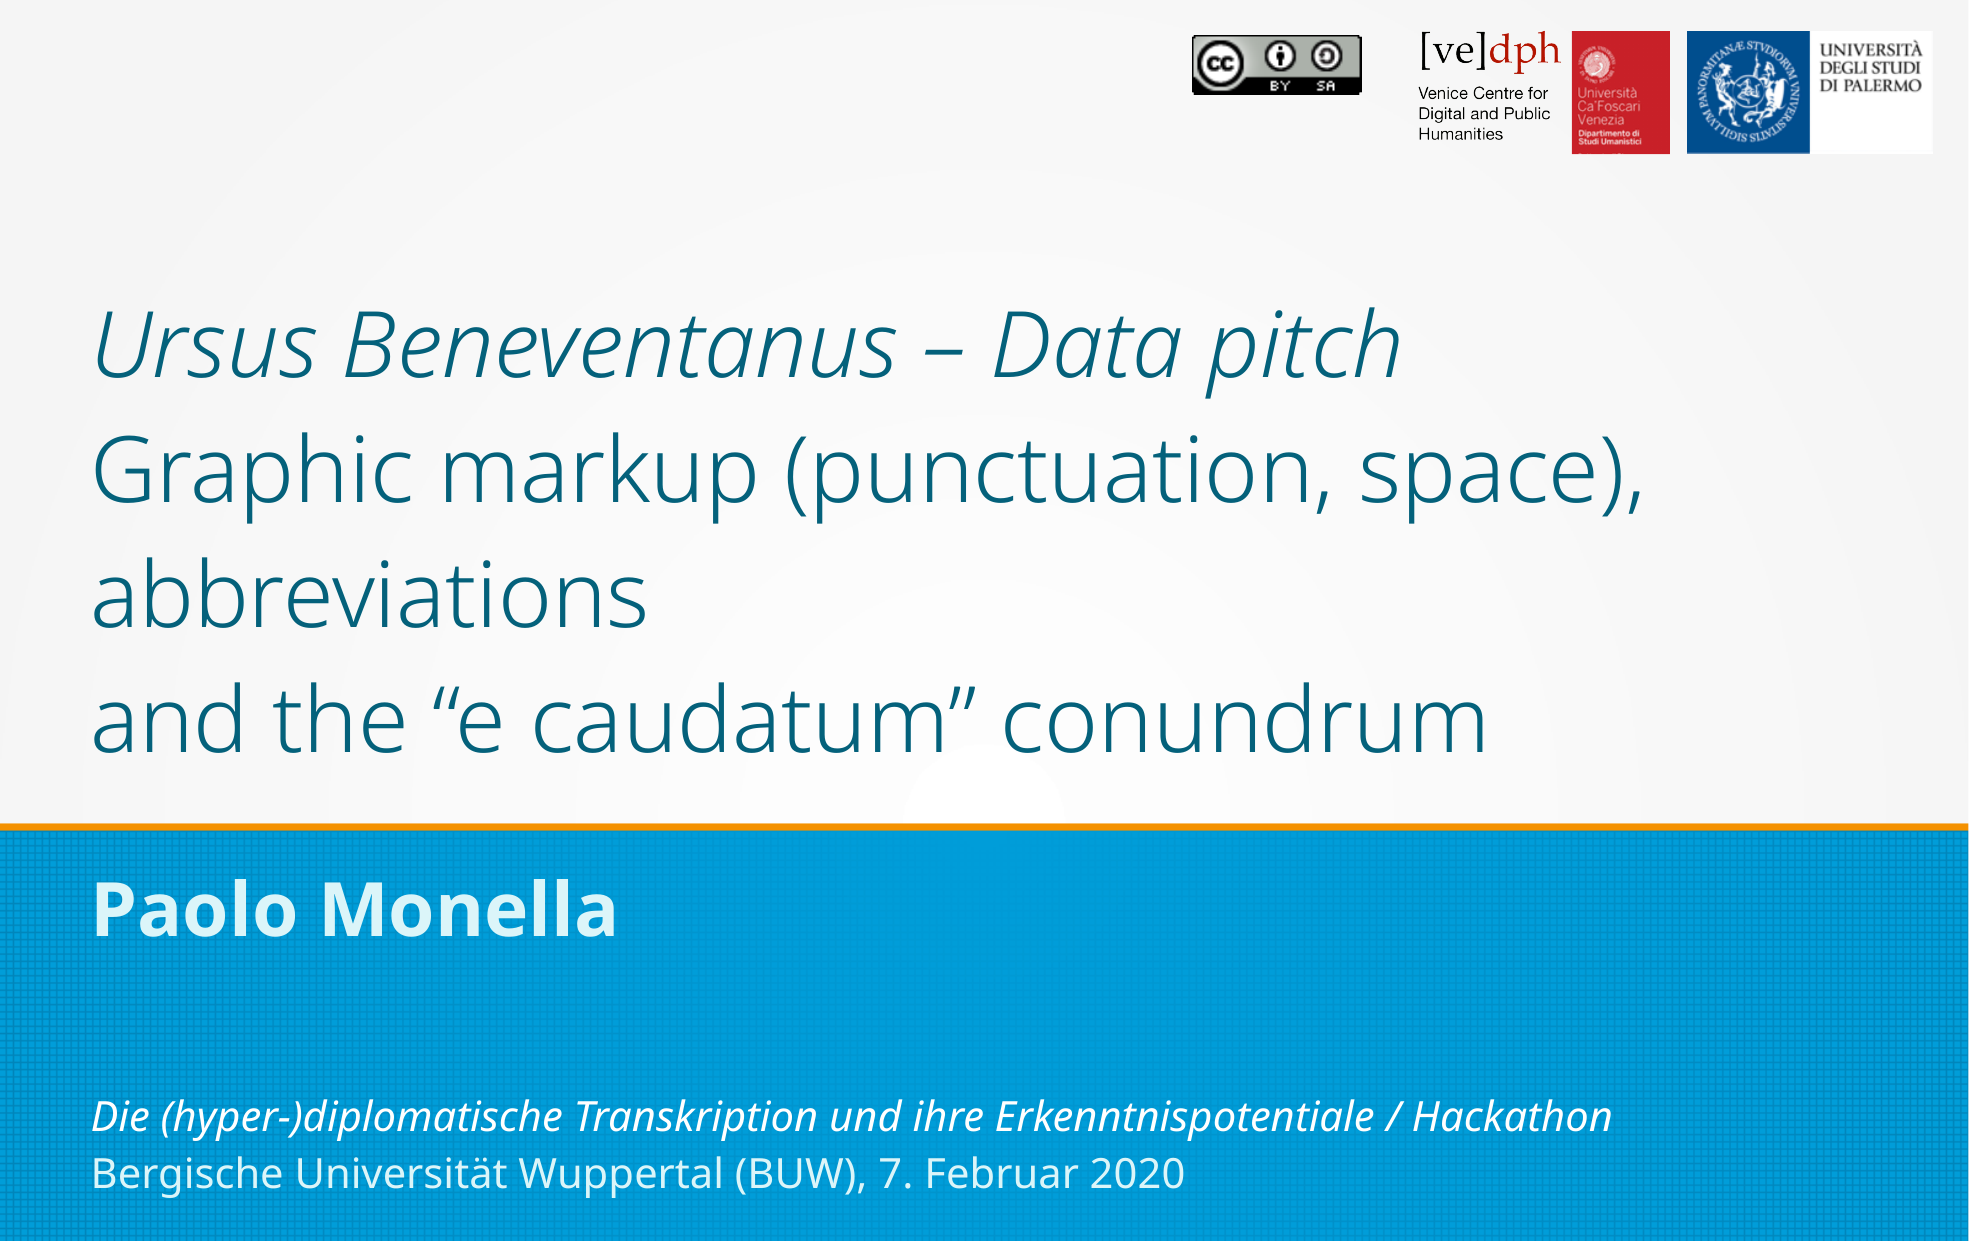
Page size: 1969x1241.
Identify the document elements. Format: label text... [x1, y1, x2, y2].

text_box Die (hyper-)diplomatische Transkription und ihre Erkenntnispotentiale / Hackathon Bergische Universität Wuppertal (BUW), 7. Februar 2020 [90, 1086, 1861, 1229]
picture [0, 0, 1969, 830]
title Ursus Beneventanus – Data pitch Graphic markup (punctuation, space), abbreviations and the “e caudatum” conundrum [90, 49, 1938, 781]
subtitle Paolo Monella [90, 855, 1861, 957]
